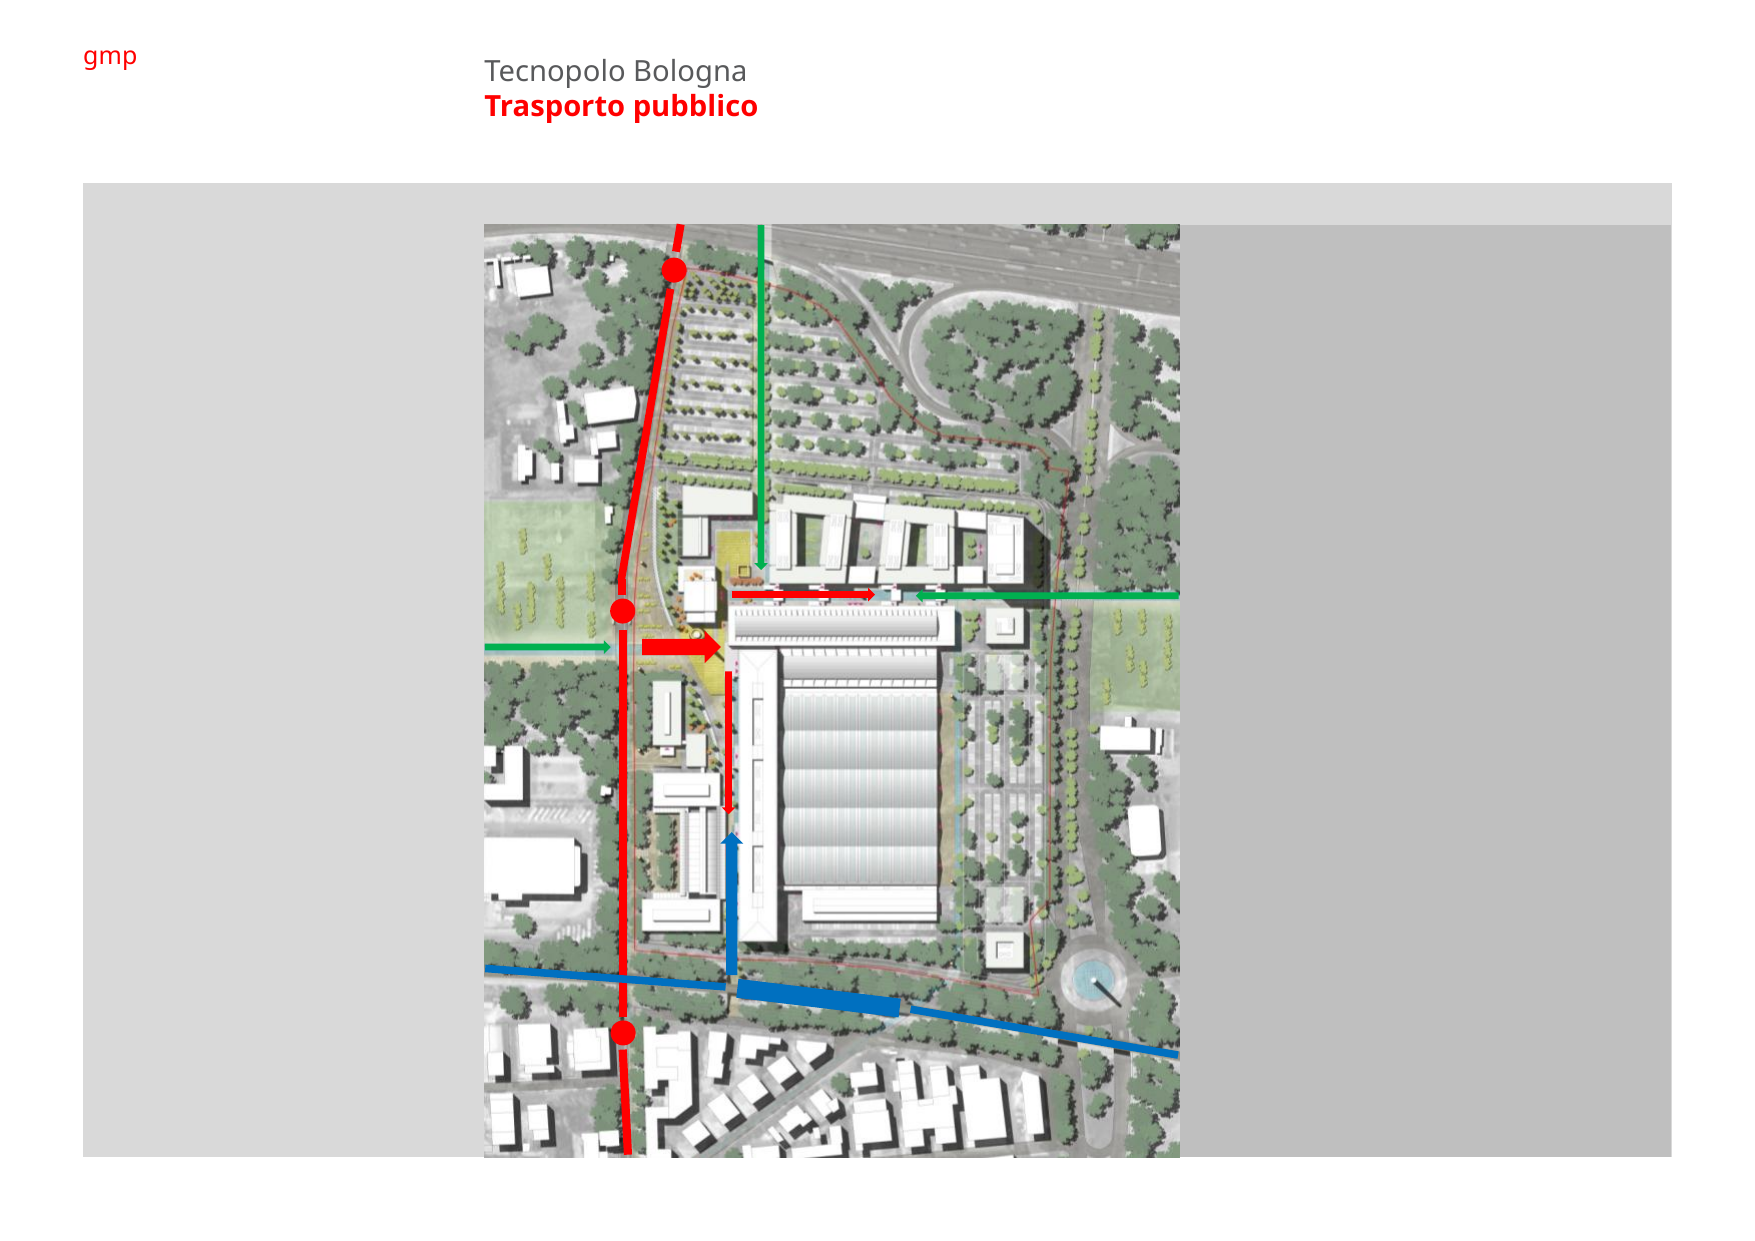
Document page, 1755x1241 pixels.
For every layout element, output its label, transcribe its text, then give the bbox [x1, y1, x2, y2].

text_box [83, 183, 1672, 1157]
text_box [736, 978, 901, 1018]
text_box [642, 630, 721, 664]
text_box [617, 288, 675, 595]
text_box [610, 598, 636, 624]
text_box [720, 832, 744, 976]
text_box [618, 1049, 633, 1155]
text_box [661, 257, 687, 283]
text_box [610, 1020, 636, 1046]
text_box [732, 587, 876, 602]
text_box [754, 225, 768, 570]
list Trasporto pubblico [484, 113, 1625, 166]
text_box [721, 671, 736, 815]
text_box [909, 1005, 1179, 1059]
text_box [915, 588, 1179, 603]
picture [484, 225, 1186, 1158]
